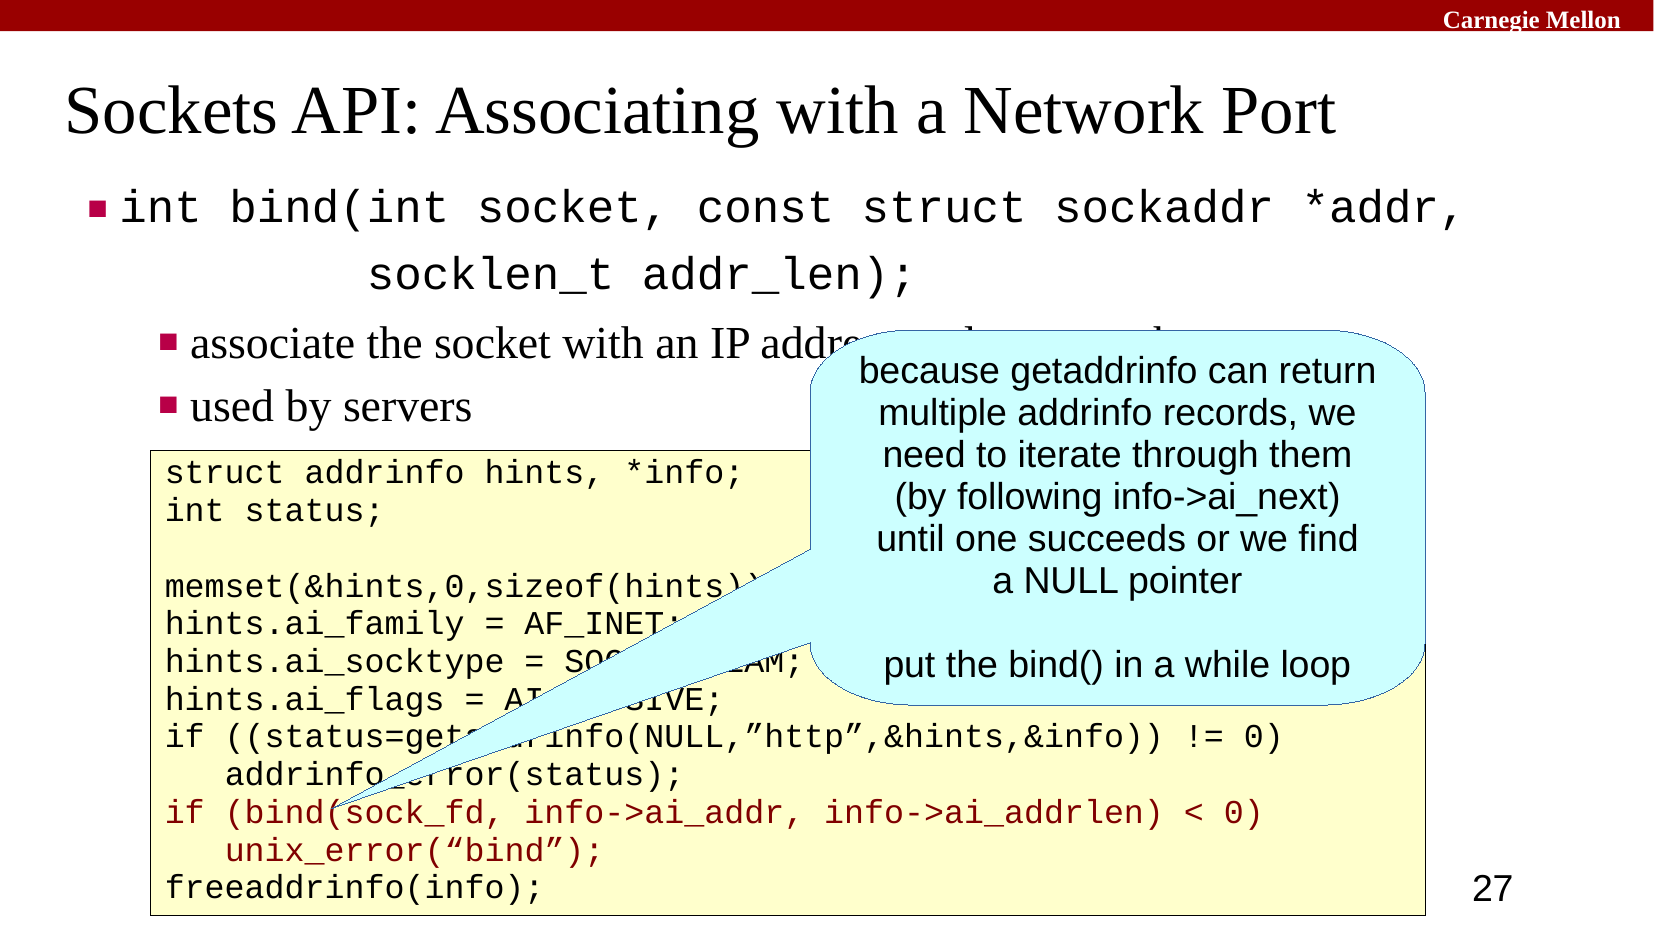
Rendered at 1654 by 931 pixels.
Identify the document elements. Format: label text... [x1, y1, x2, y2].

list int bind(int socket, const struct sockaddr *addr, socklen_t addr_len); associate the socket with an IP address and port number used by servers [71, 184, 1576, 496]
title Sockets API: Associating with a Network Port [64, 58, 1576, 163]
text_box struct addrinfo hints, *info; int status; memset(&hints,0,sizeof(hints)); hints.ai_family = AF_INET; hints.ai_socktype = SOCK_STREAM; hints.ai_flags = AI_PASSIVE; if ((status=getaddrinfo(NULL,”http”,&hints,&info)) != 0) addrinfo_error(status); if (bind(sock_fd, info->ai_addr, info->ai_addrlen) < 0) unix_error(“bind”); freeaddrinfo(info); [150, 450, 1426, 916]
text_box because getaddrinfo can return multiple addrinfo records, we need to iterate through them (by following info->ai_next) until one succeeds or we find a NULL pointer put the bind() in a while loop [331, 330, 1426, 809]
